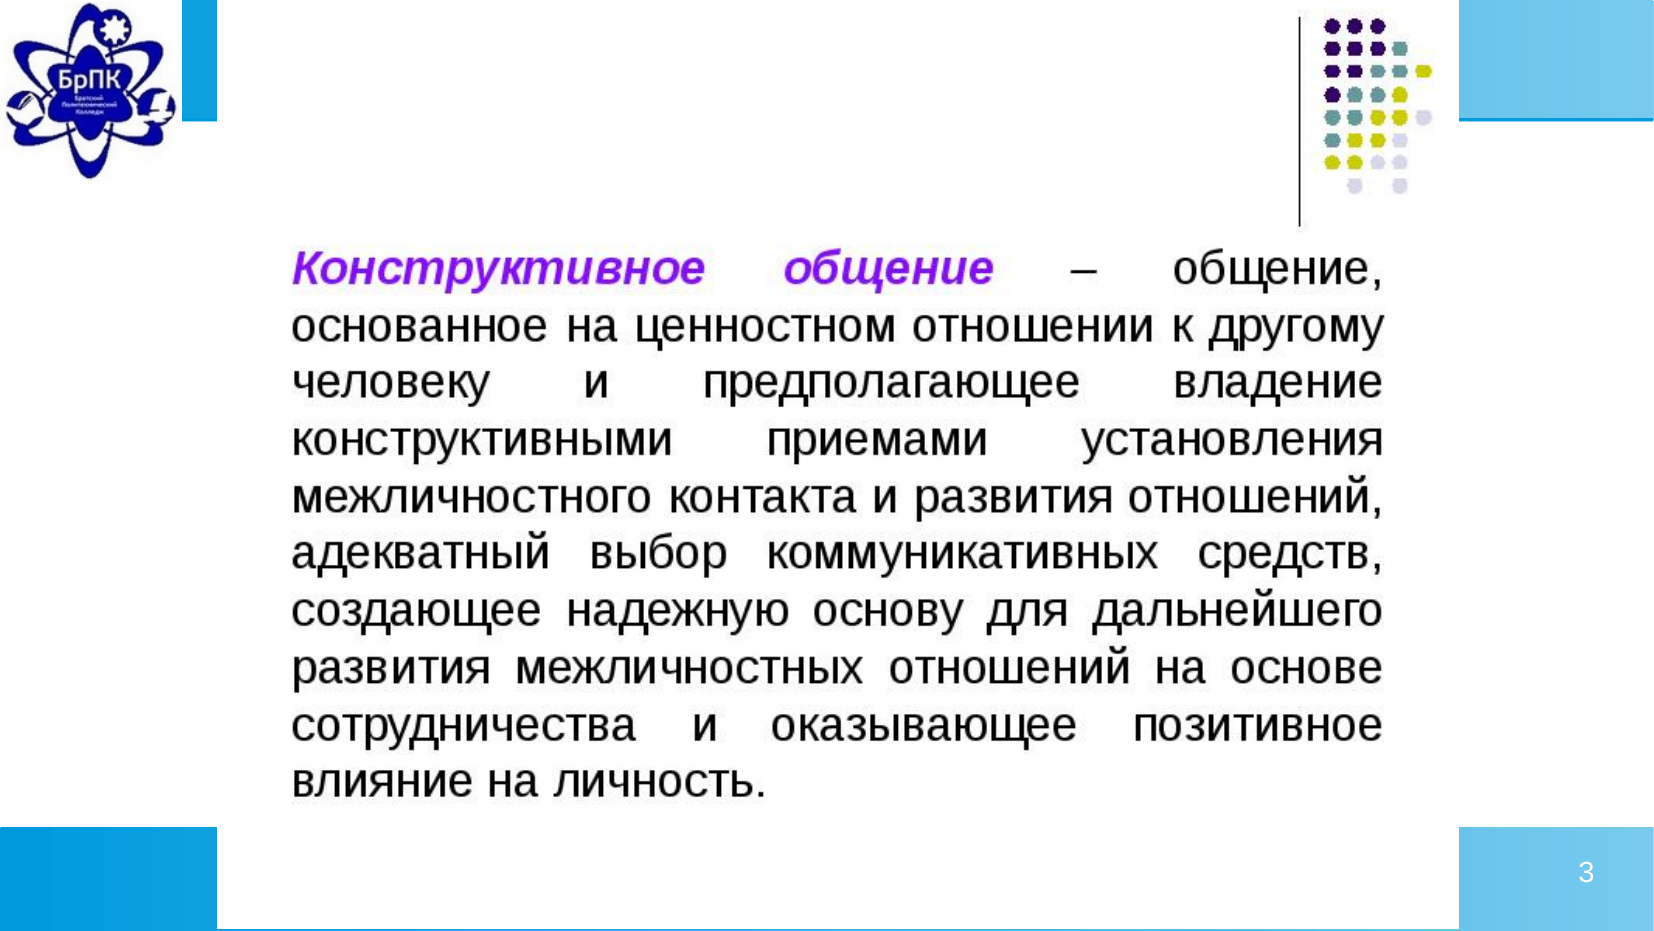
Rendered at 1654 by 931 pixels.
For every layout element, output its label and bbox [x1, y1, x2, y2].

picture [217, 0, 1459, 929]
picture [0, 0, 182, 182]
